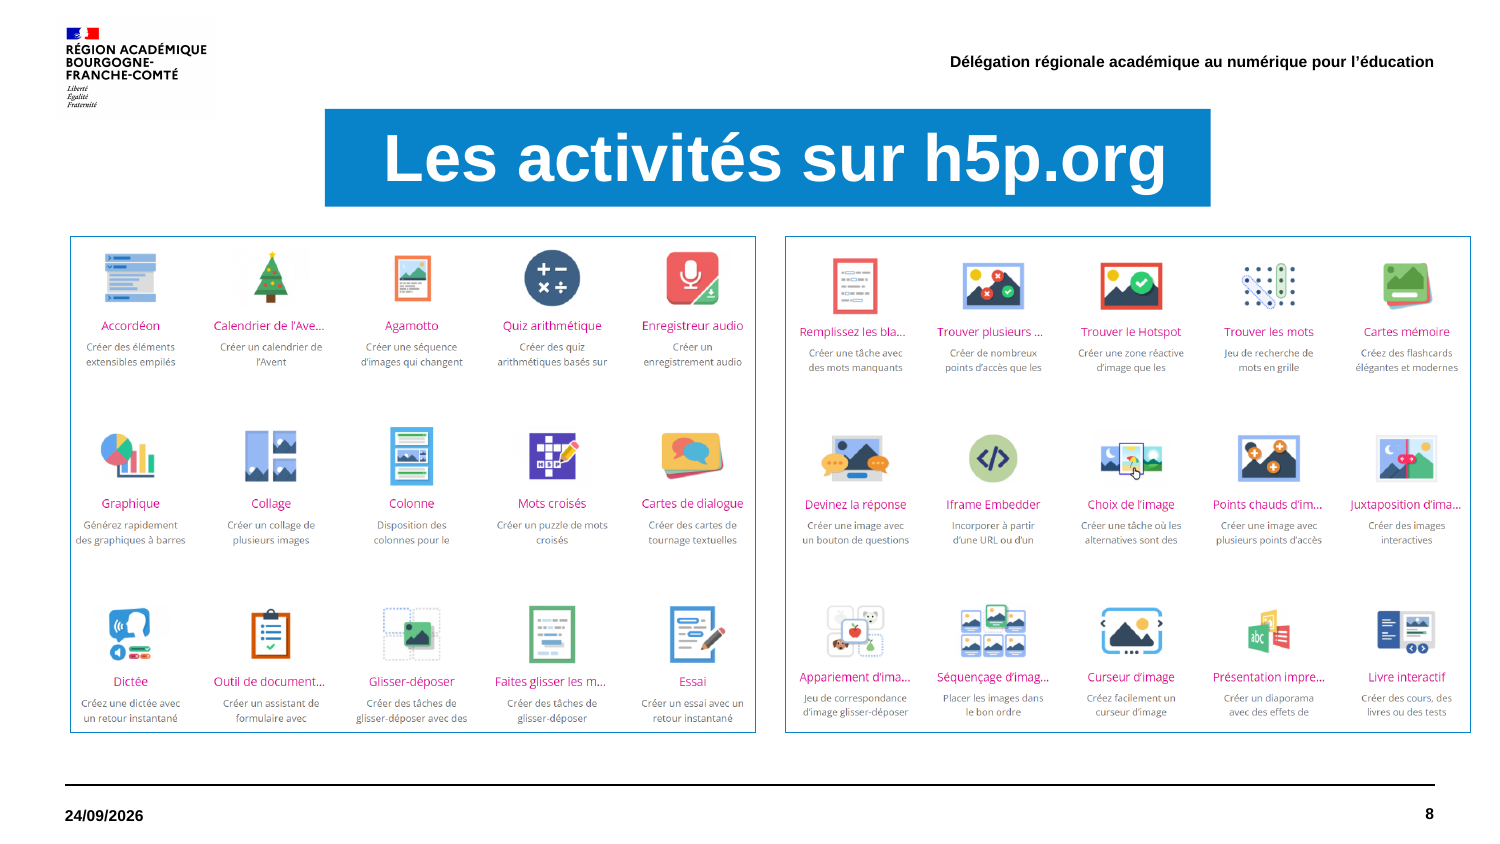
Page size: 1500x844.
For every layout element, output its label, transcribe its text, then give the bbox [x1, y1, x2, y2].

text_box Délégation régionale académique au numérique pour l’éducation [944, 32, 1435, 91]
text_box Les activités sur h5p.org [324, 108, 1211, 207]
picture [70, 236, 756, 733]
text_box 03/02/2022 [64, 787, 245, 843]
picture [55, 16, 218, 119]
picture [785, 236, 1471, 733]
text_box <numéro> [1213, 784, 1435, 843]
